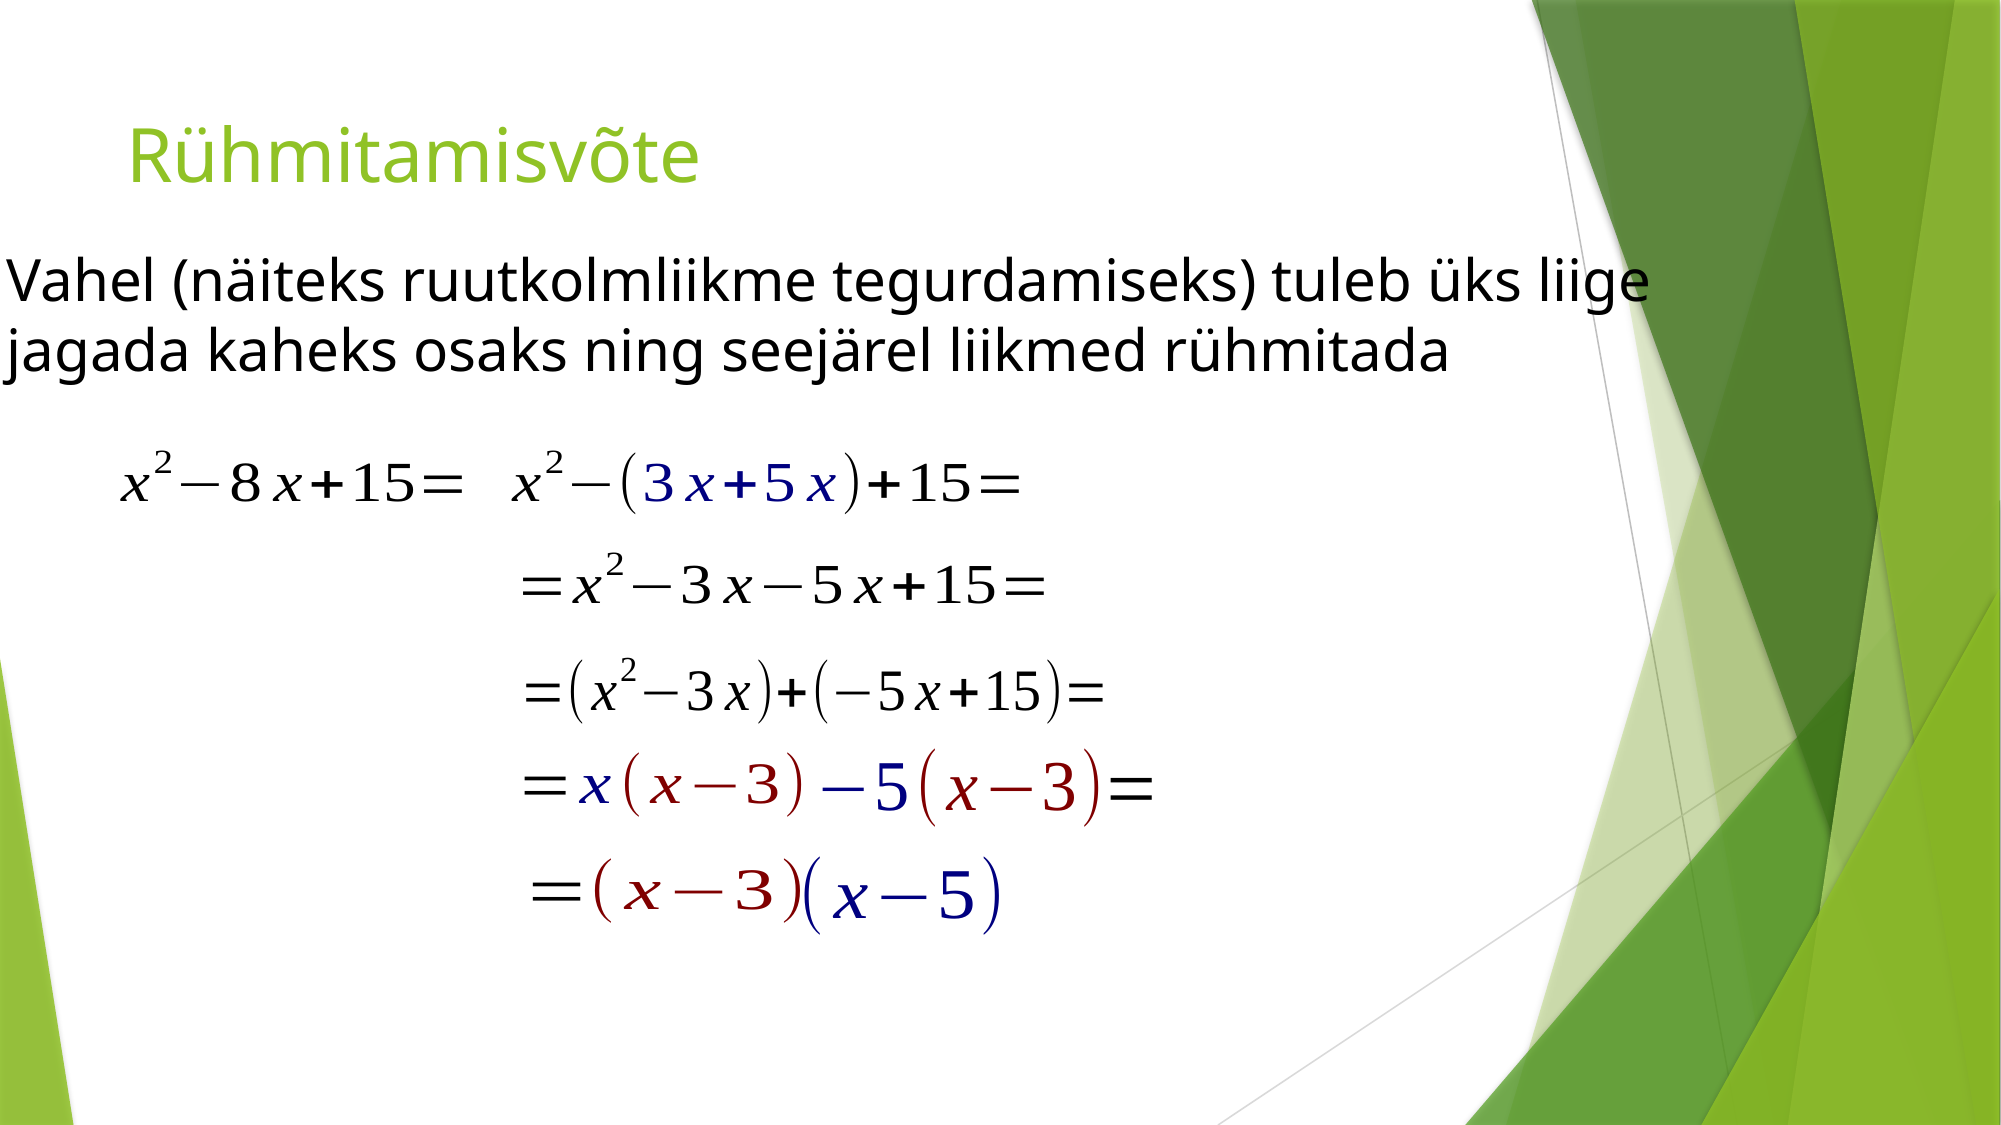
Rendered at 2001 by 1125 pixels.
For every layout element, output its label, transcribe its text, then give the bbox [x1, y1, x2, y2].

chart [110, 442, 478, 514]
chart [507, 649, 1117, 728]
chart [501, 545, 1059, 617]
chart [505, 852, 1014, 939]
chart [501, 442, 1034, 518]
chart [501, 744, 1170, 831]
title Rühmitamisvõte [111, 99, 1522, 236]
text_box Vahel (näiteks ruutkolmliikme tegurdamiseks) tuleb üks liige jagada kaheks osaks ning seejärel liikmed rühmitada [0, 236, 1682, 391]
